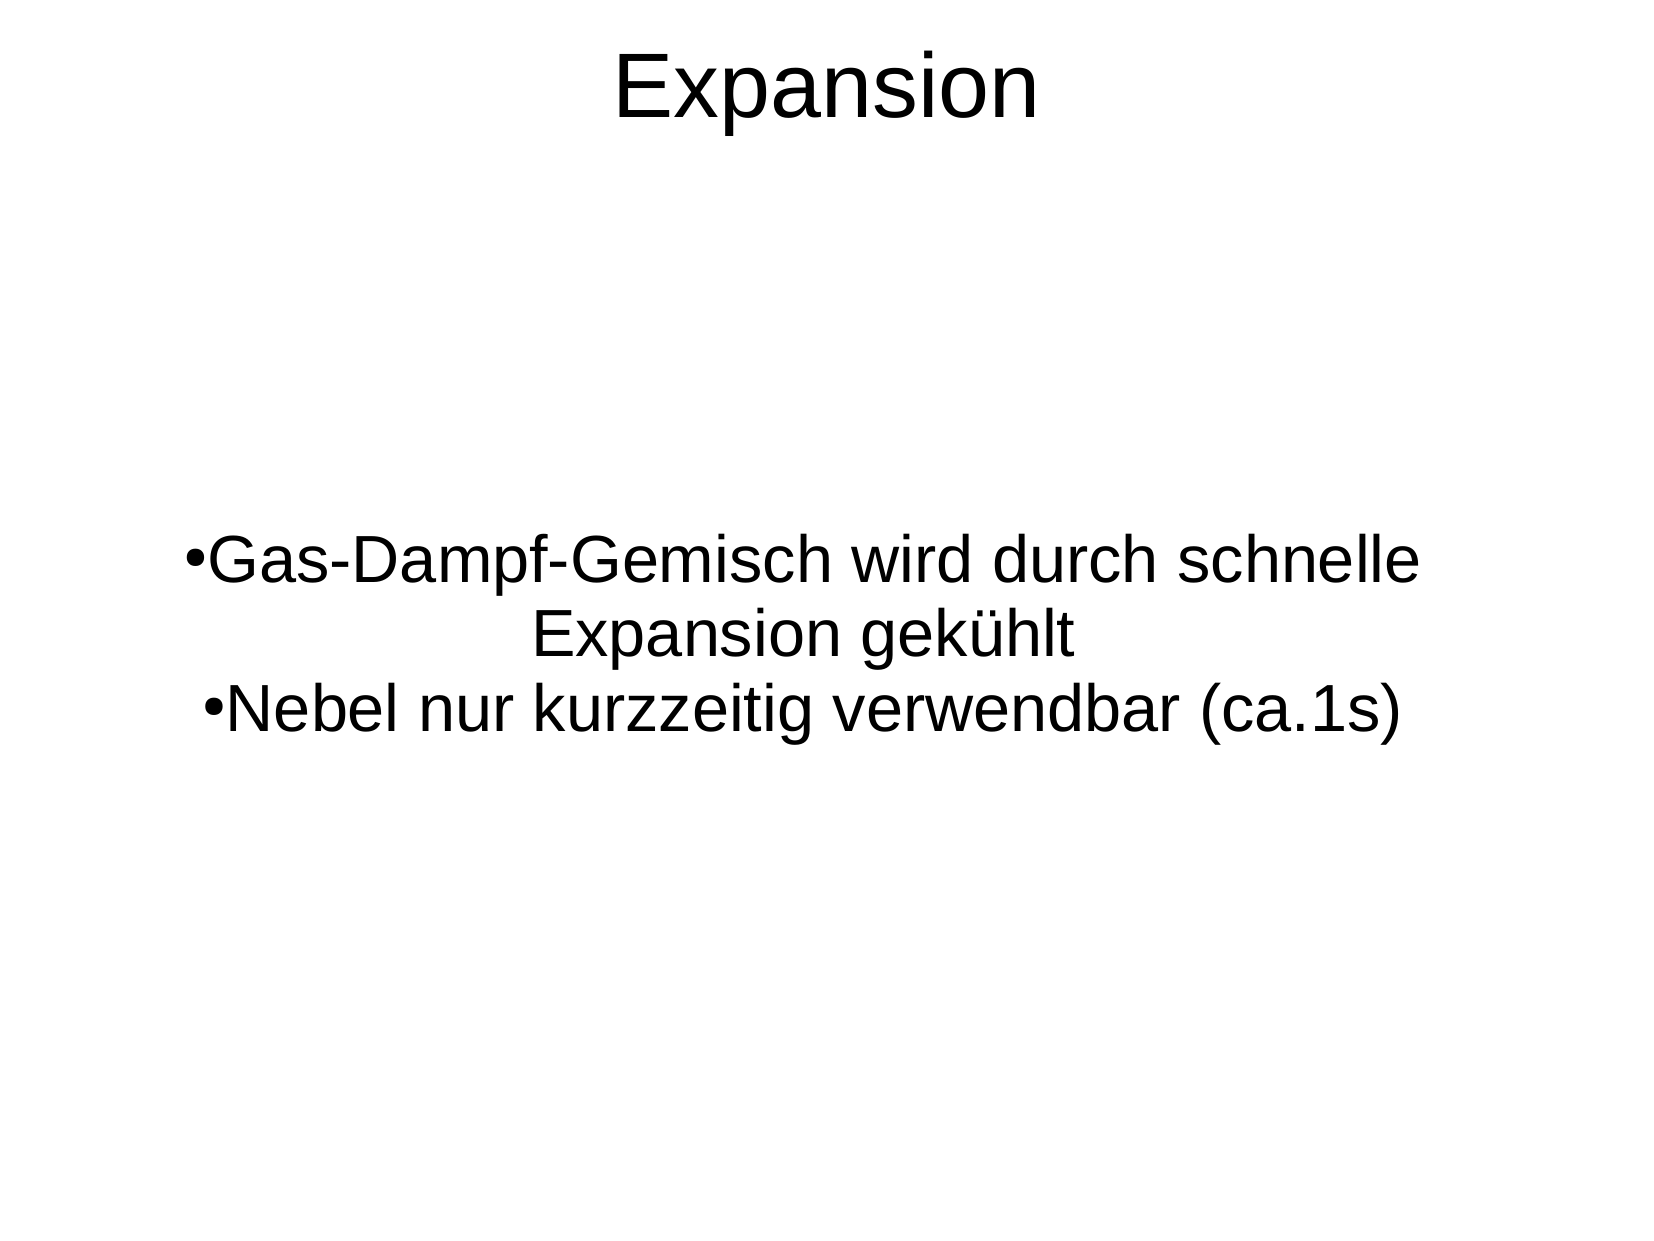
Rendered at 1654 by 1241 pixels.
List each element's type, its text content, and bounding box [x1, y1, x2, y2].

title Expansion [82, 0, 1571, 189]
subtitle Gas-Dampf-Gemisch wird durch schnelle Expansion gekühlt Nebel nur kurzzeitig verwendbar (ca.1s) [59, 224, 1548, 1043]
